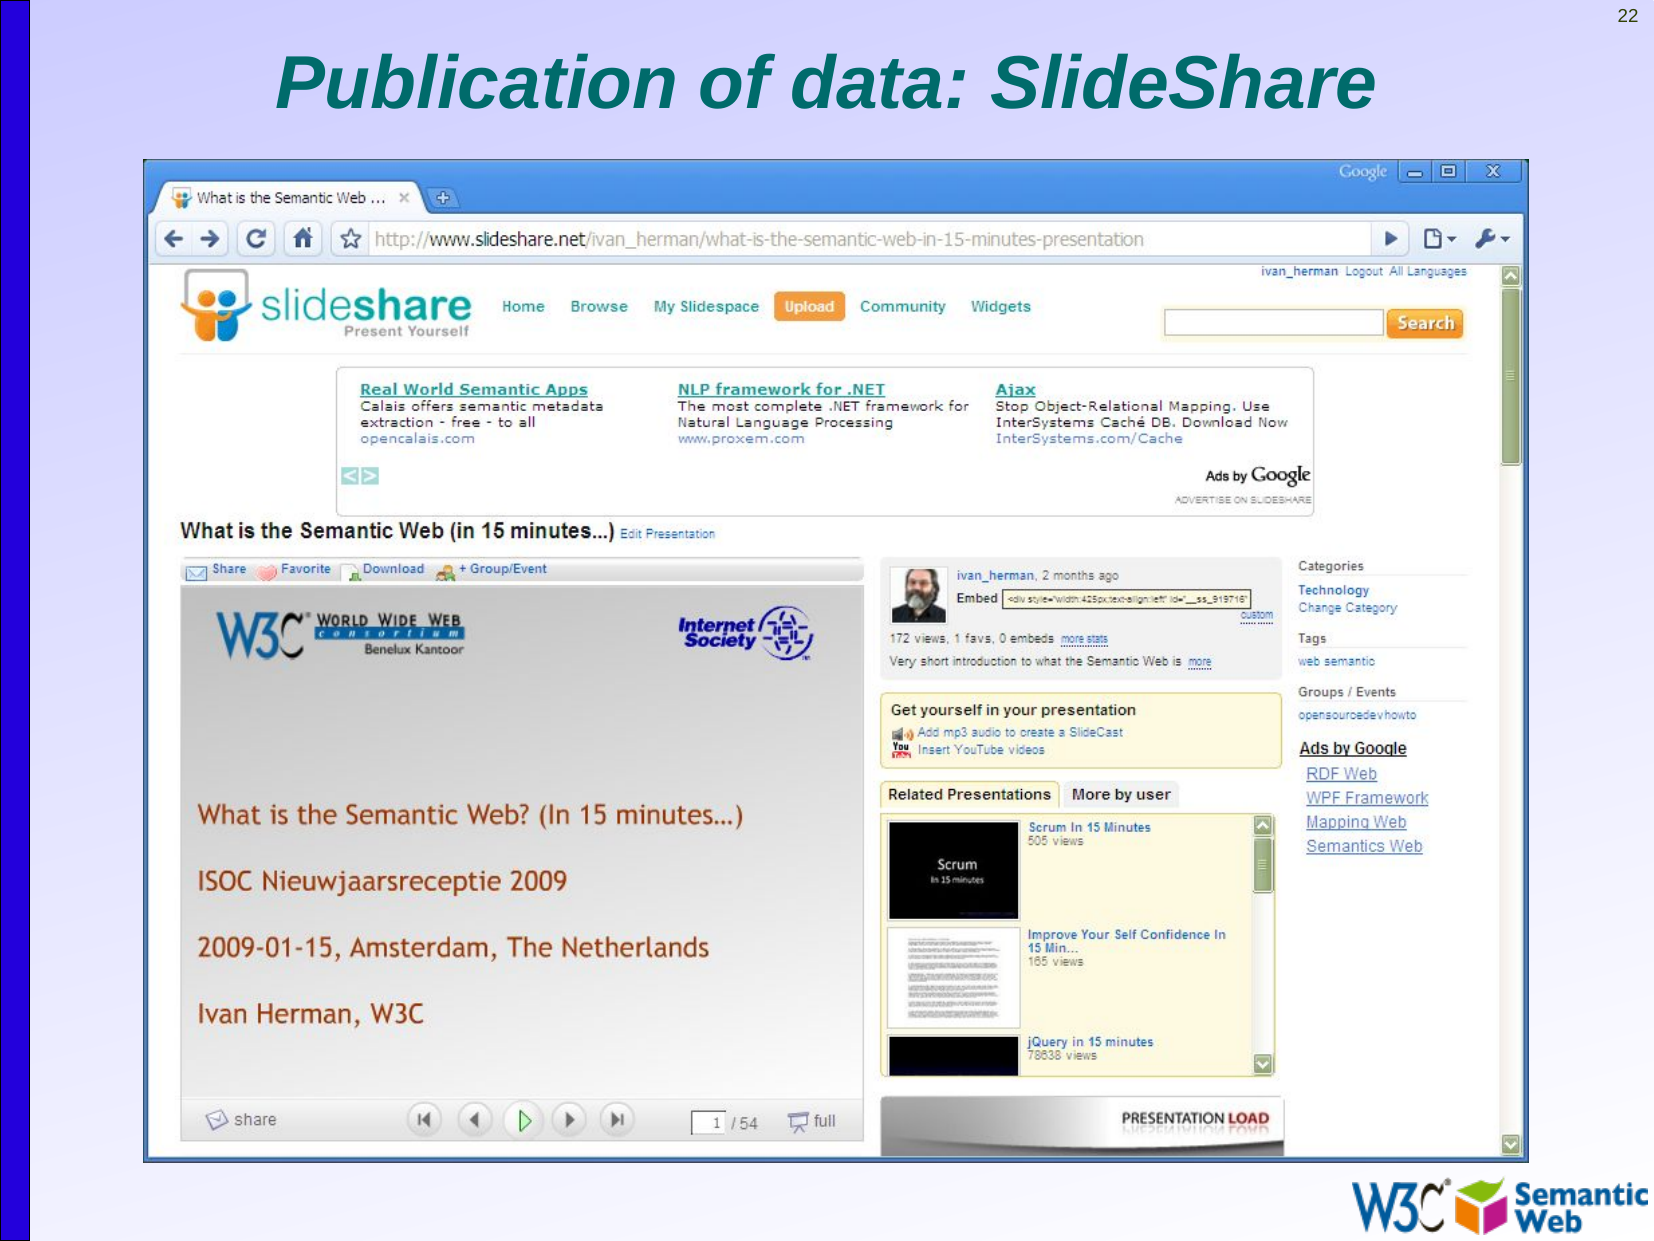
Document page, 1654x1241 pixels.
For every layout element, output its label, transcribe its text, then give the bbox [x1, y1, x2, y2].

picture [143, 159, 1529, 1163]
title Publication of data: SlideShare [0, 14, 1654, 148]
picture [1352, 1175, 1648, 1235]
